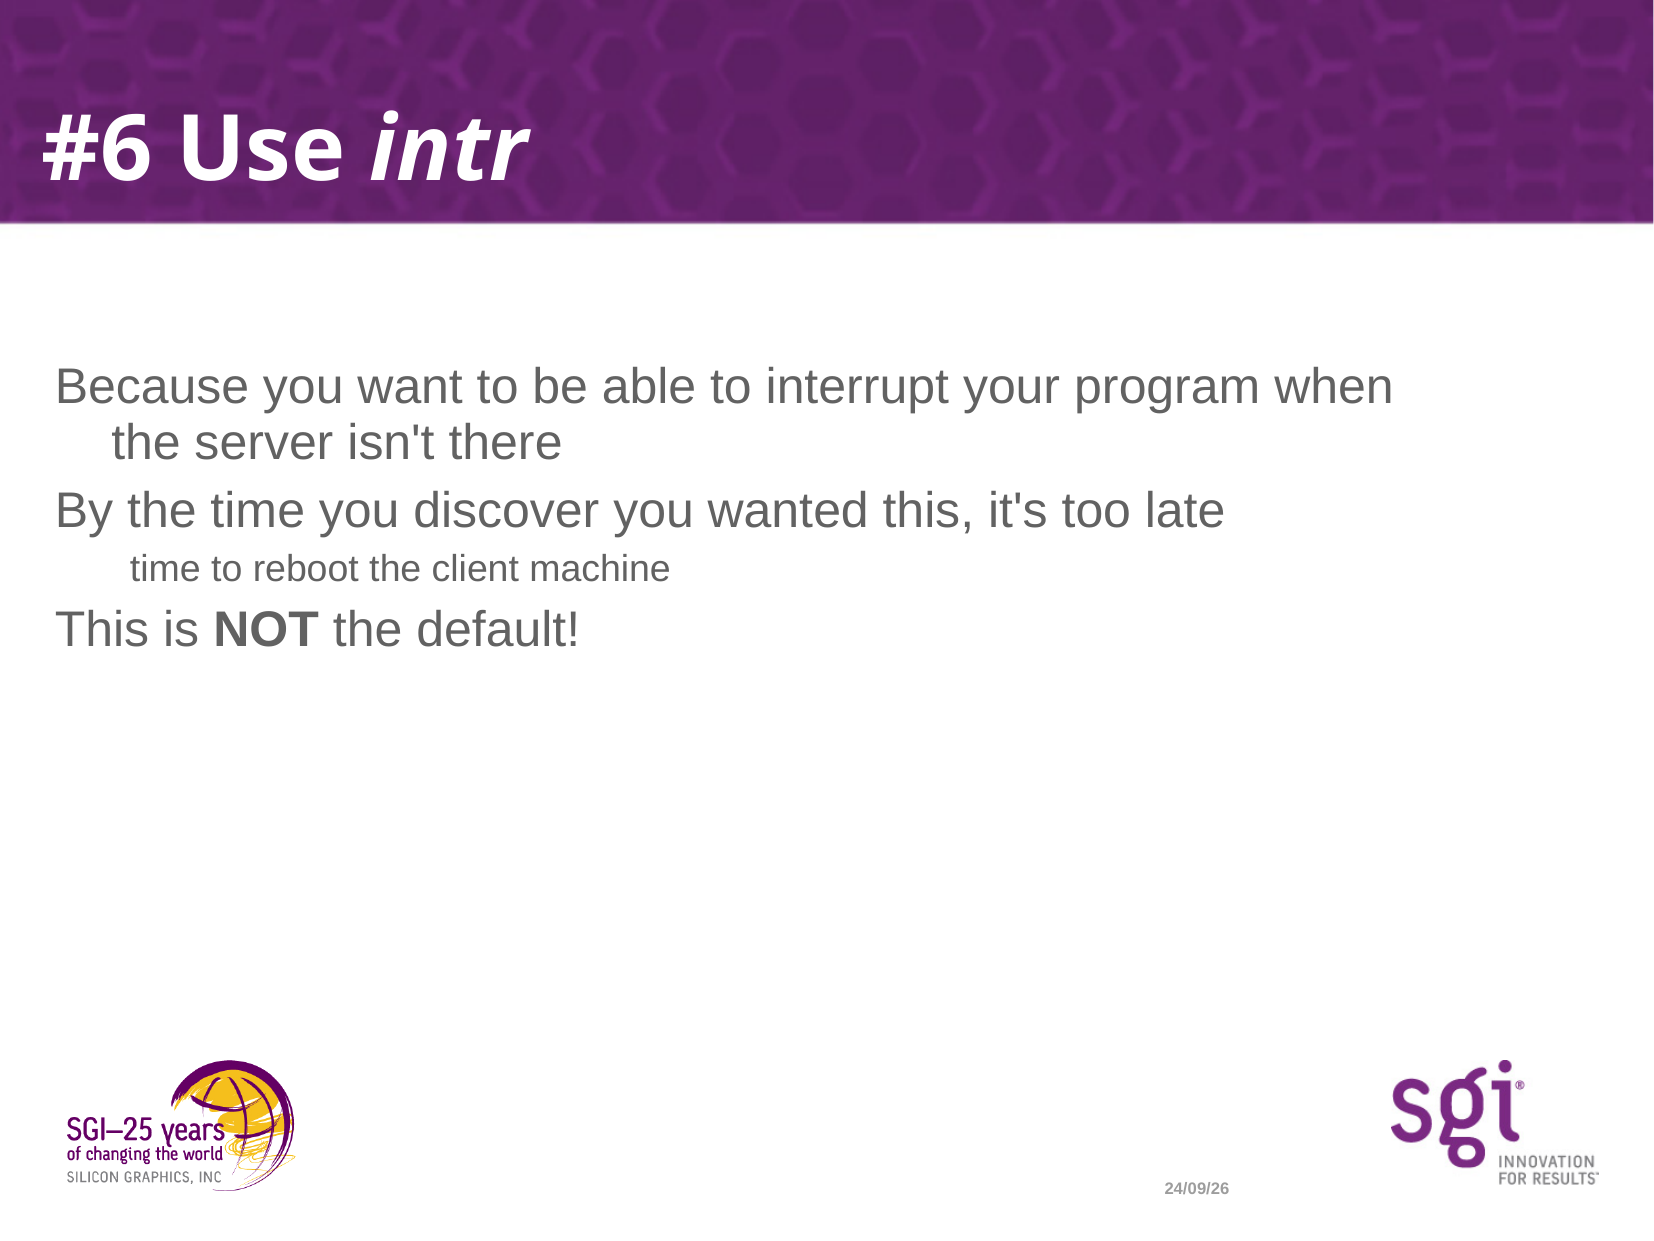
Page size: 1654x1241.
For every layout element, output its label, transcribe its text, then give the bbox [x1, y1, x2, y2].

list Because you want to be able to interrupt your program when the server isn't there By the time you discover you wanted this, it's too late time to reboot the client machine This is NOT the default! [55, 358, 1461, 937]
picture [0, 0, 1654, 1194]
title #6 Use intr [41, 48, 1447, 241]
